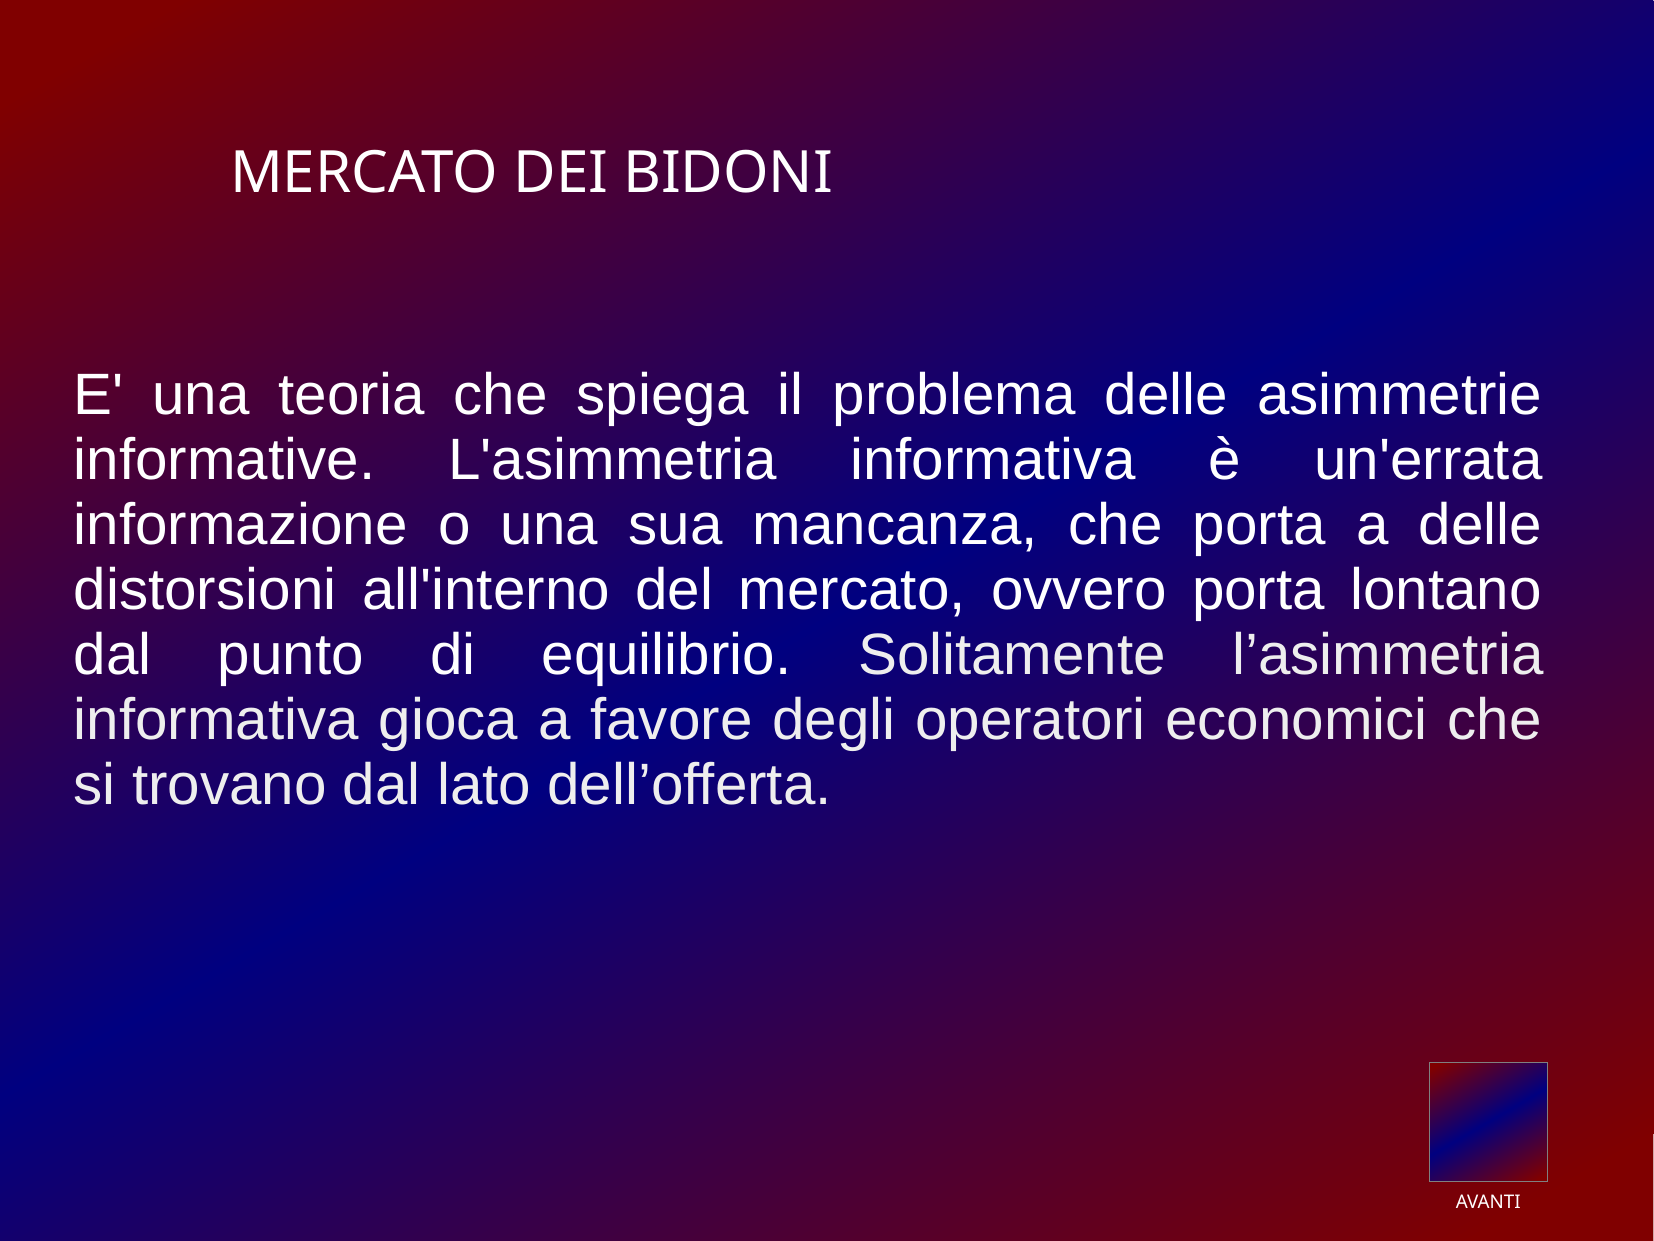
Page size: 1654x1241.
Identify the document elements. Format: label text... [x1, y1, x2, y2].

text_box E' una teoria che spiega il problema delle asimmetrie informative. L'asimmetria informativa è un'errata informazione o una sua mancanza, che porta a delle distorsioni all'interno del mercato, ovvero porta lontano dal punto di equilibrio. Solitamente l’asimmetria informativa gioca a favore degli operatori economici che si trovano dal lato dell’offerta. [59, 354, 1560, 935]
text_box AVANTI [1417, 1181, 1560, 1234]
text_box [1429, 1062, 1548, 1182]
text_box MERCATO DEI BIDONI [94, 123, 969, 281]
